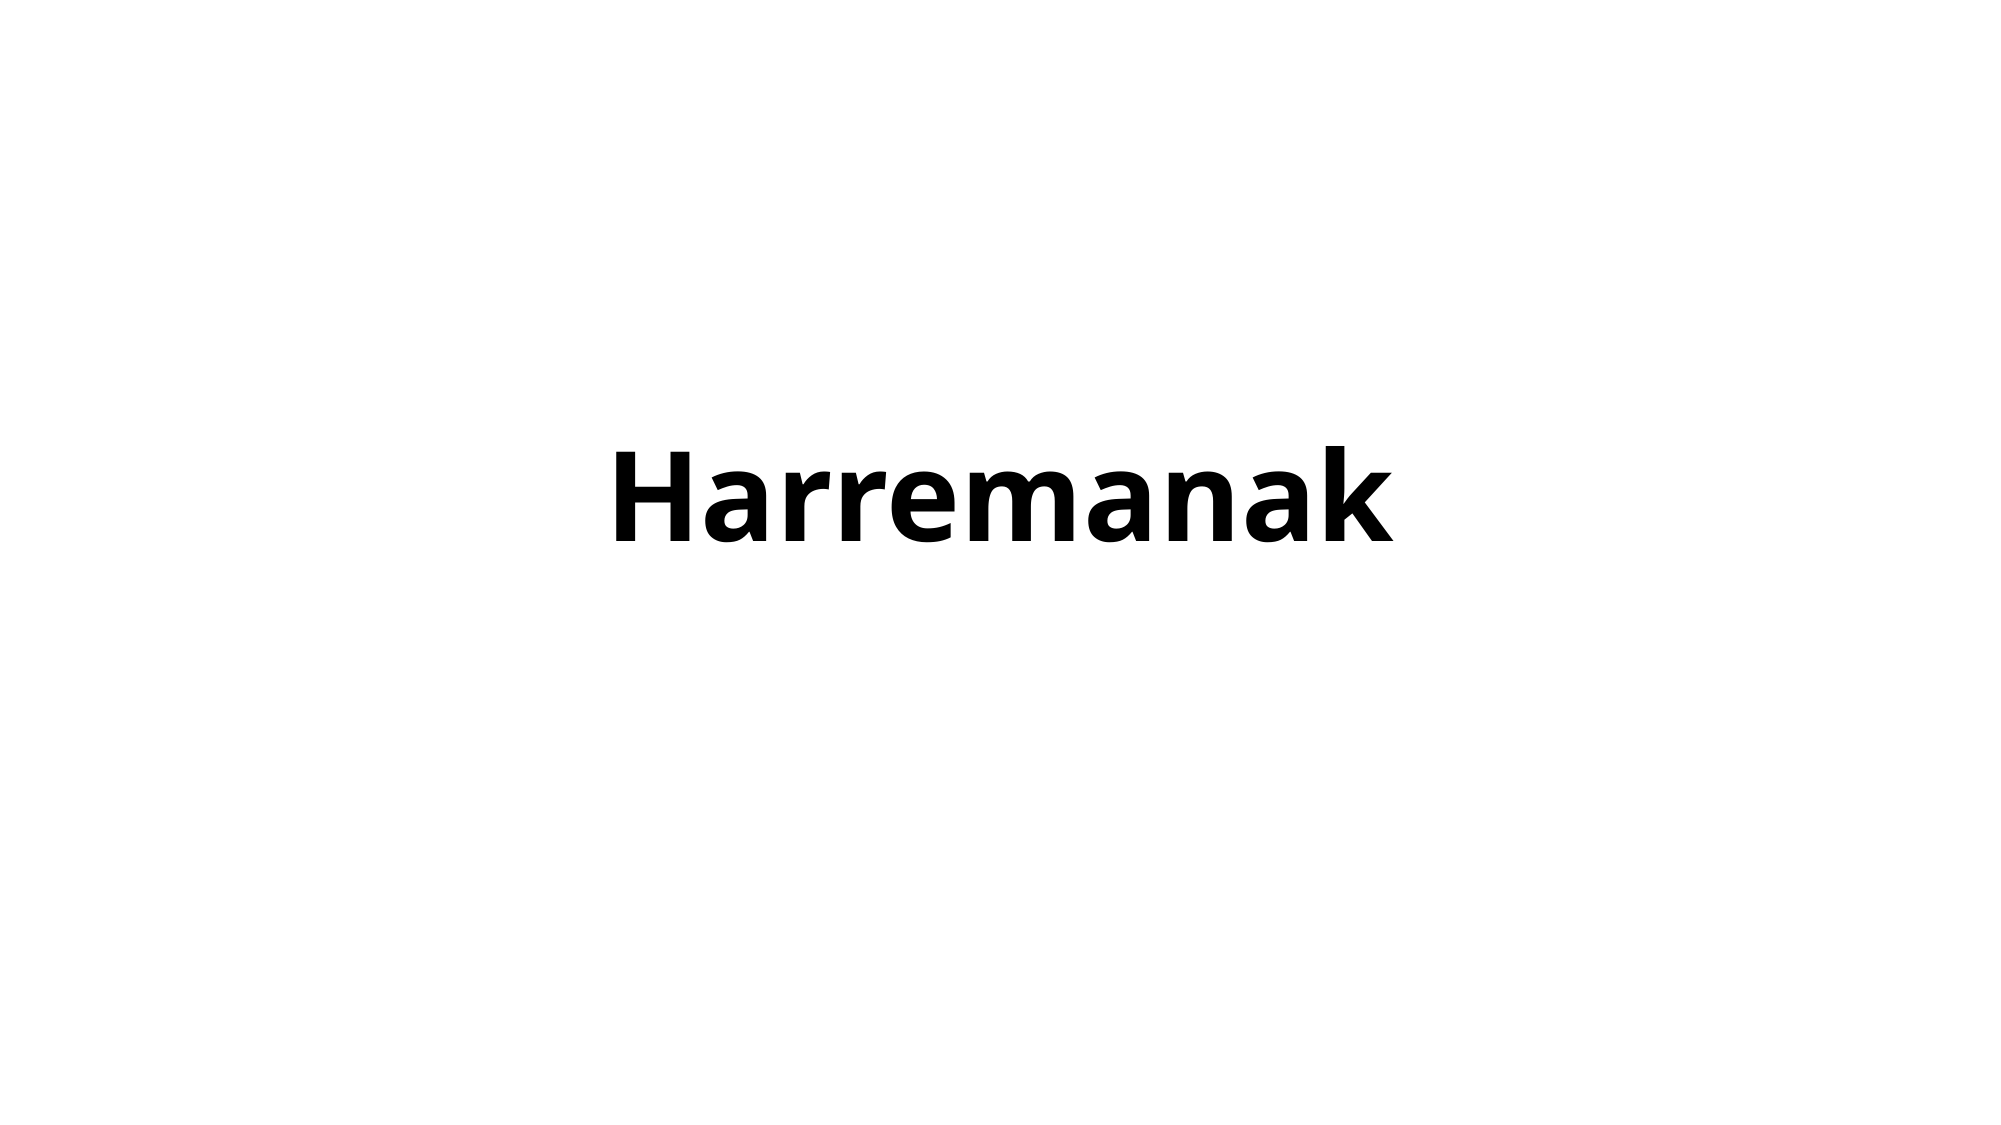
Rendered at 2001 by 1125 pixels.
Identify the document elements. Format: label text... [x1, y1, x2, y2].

title Harremanak [249, 184, 1750, 576]
